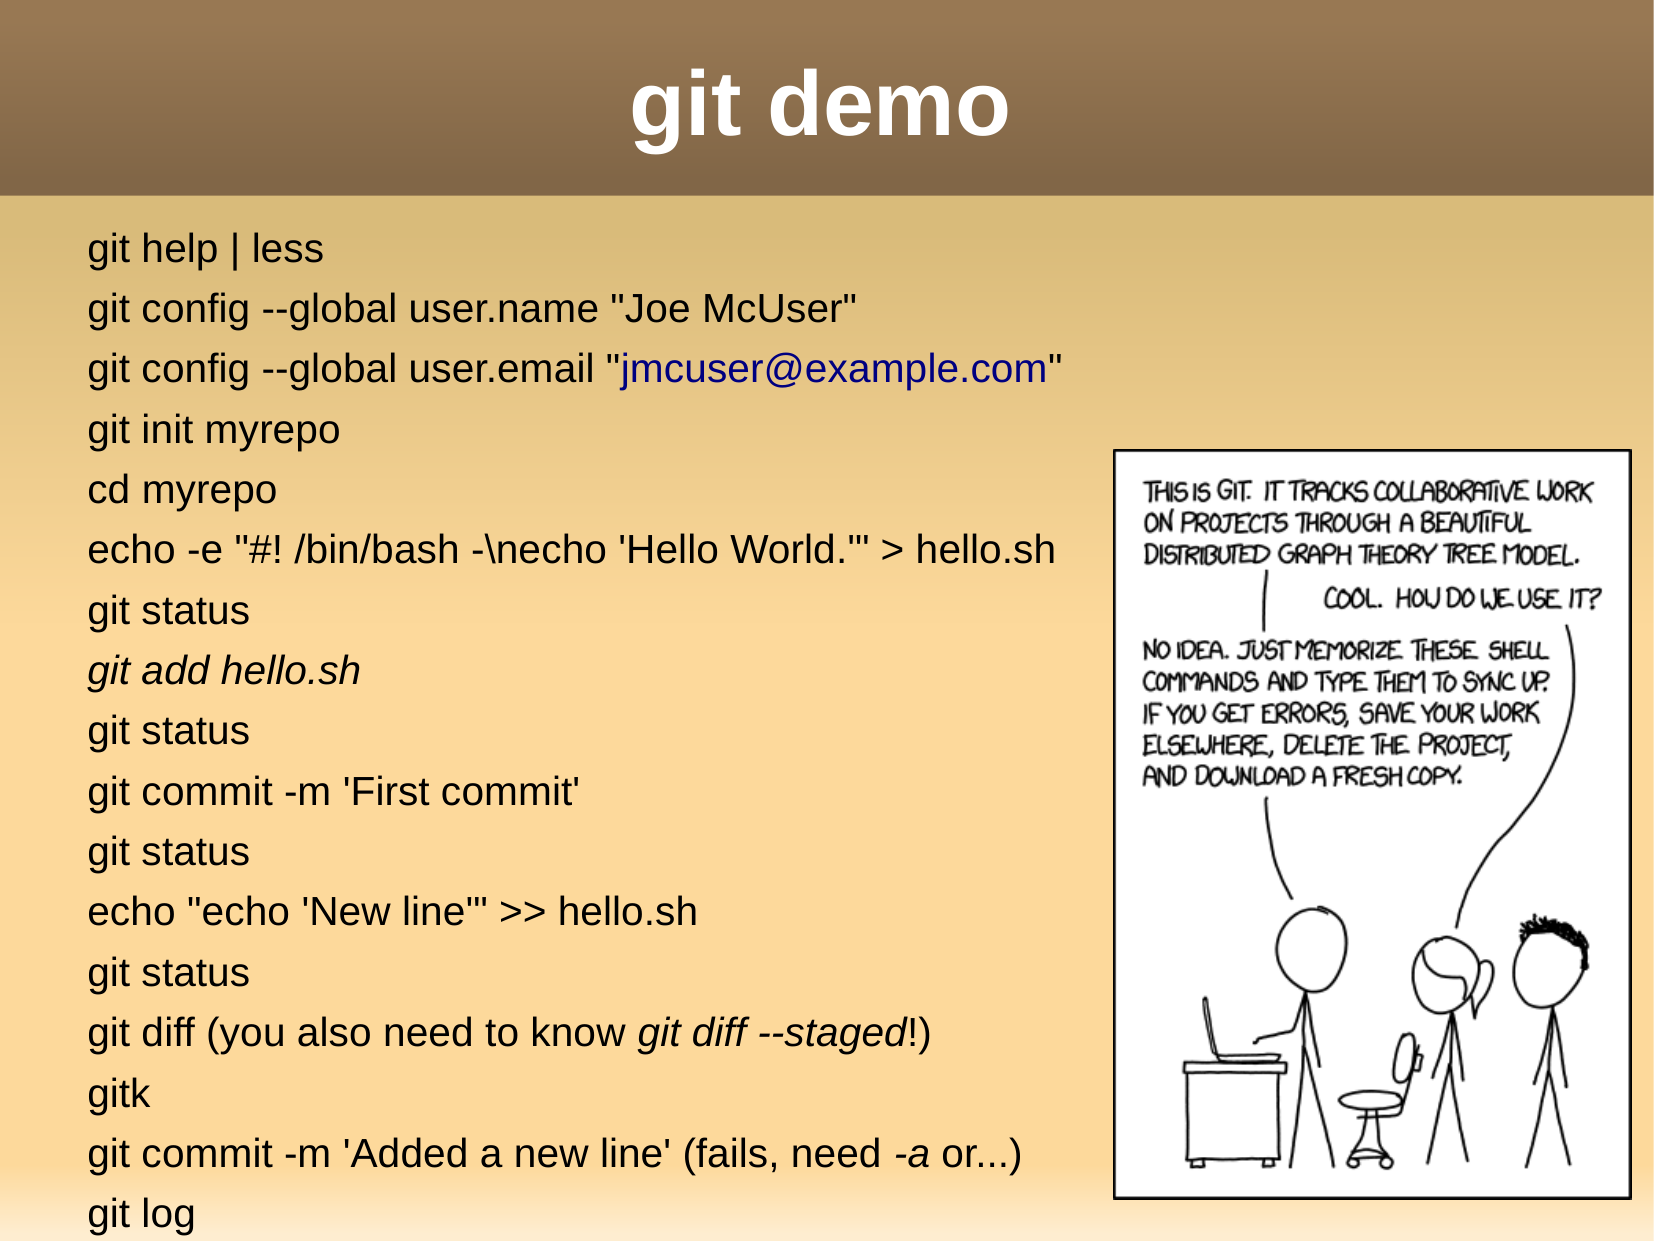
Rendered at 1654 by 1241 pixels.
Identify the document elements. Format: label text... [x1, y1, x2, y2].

picture [0, 0, 1654, 1241]
title git demo [76, 0, 1565, 208]
list git help | less git config --global user.name "Joe McUser" git config --global user.email "jmcuser@example.com" git init myrepo cd myrepo echo -e "#! /bin/bash -\necho 'Hello World.'" > hello.sh git status git add hello.sh git status git commit -m 'First commit' git status echo "echo 'New line'" >> hello.sh git status git diff (you also need to know git diff --staged!) gitk git commit -m 'Added a new line' (fails, need -a or...) git log [87, 225, 1576, 1238]
